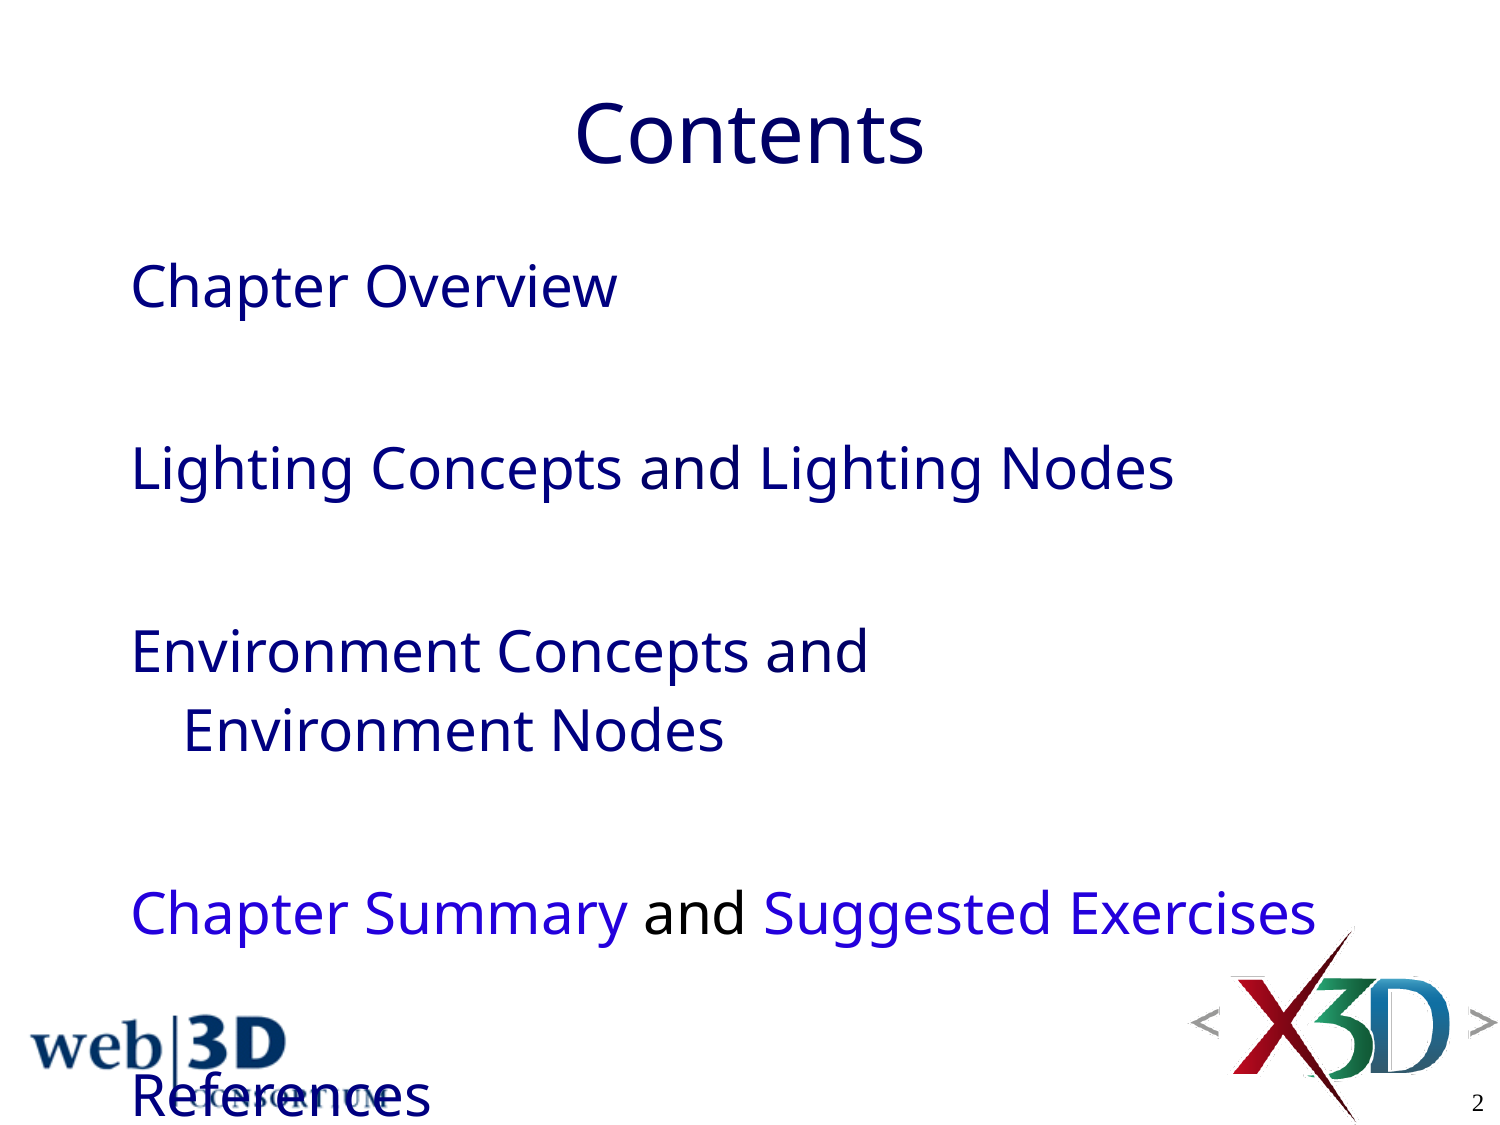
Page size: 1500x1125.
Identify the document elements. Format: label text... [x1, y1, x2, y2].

picture [1187, 926, 1500, 1125]
title Contents [112, 37, 1388, 225]
list Chapter Overview Lighting Concepts and Lighting Nodes Environment Concepts and Environment Nodes Chapter Summary and Suggested Exercises References [112, 237, 1388, 1000]
picture [12, 998, 413, 1118]
